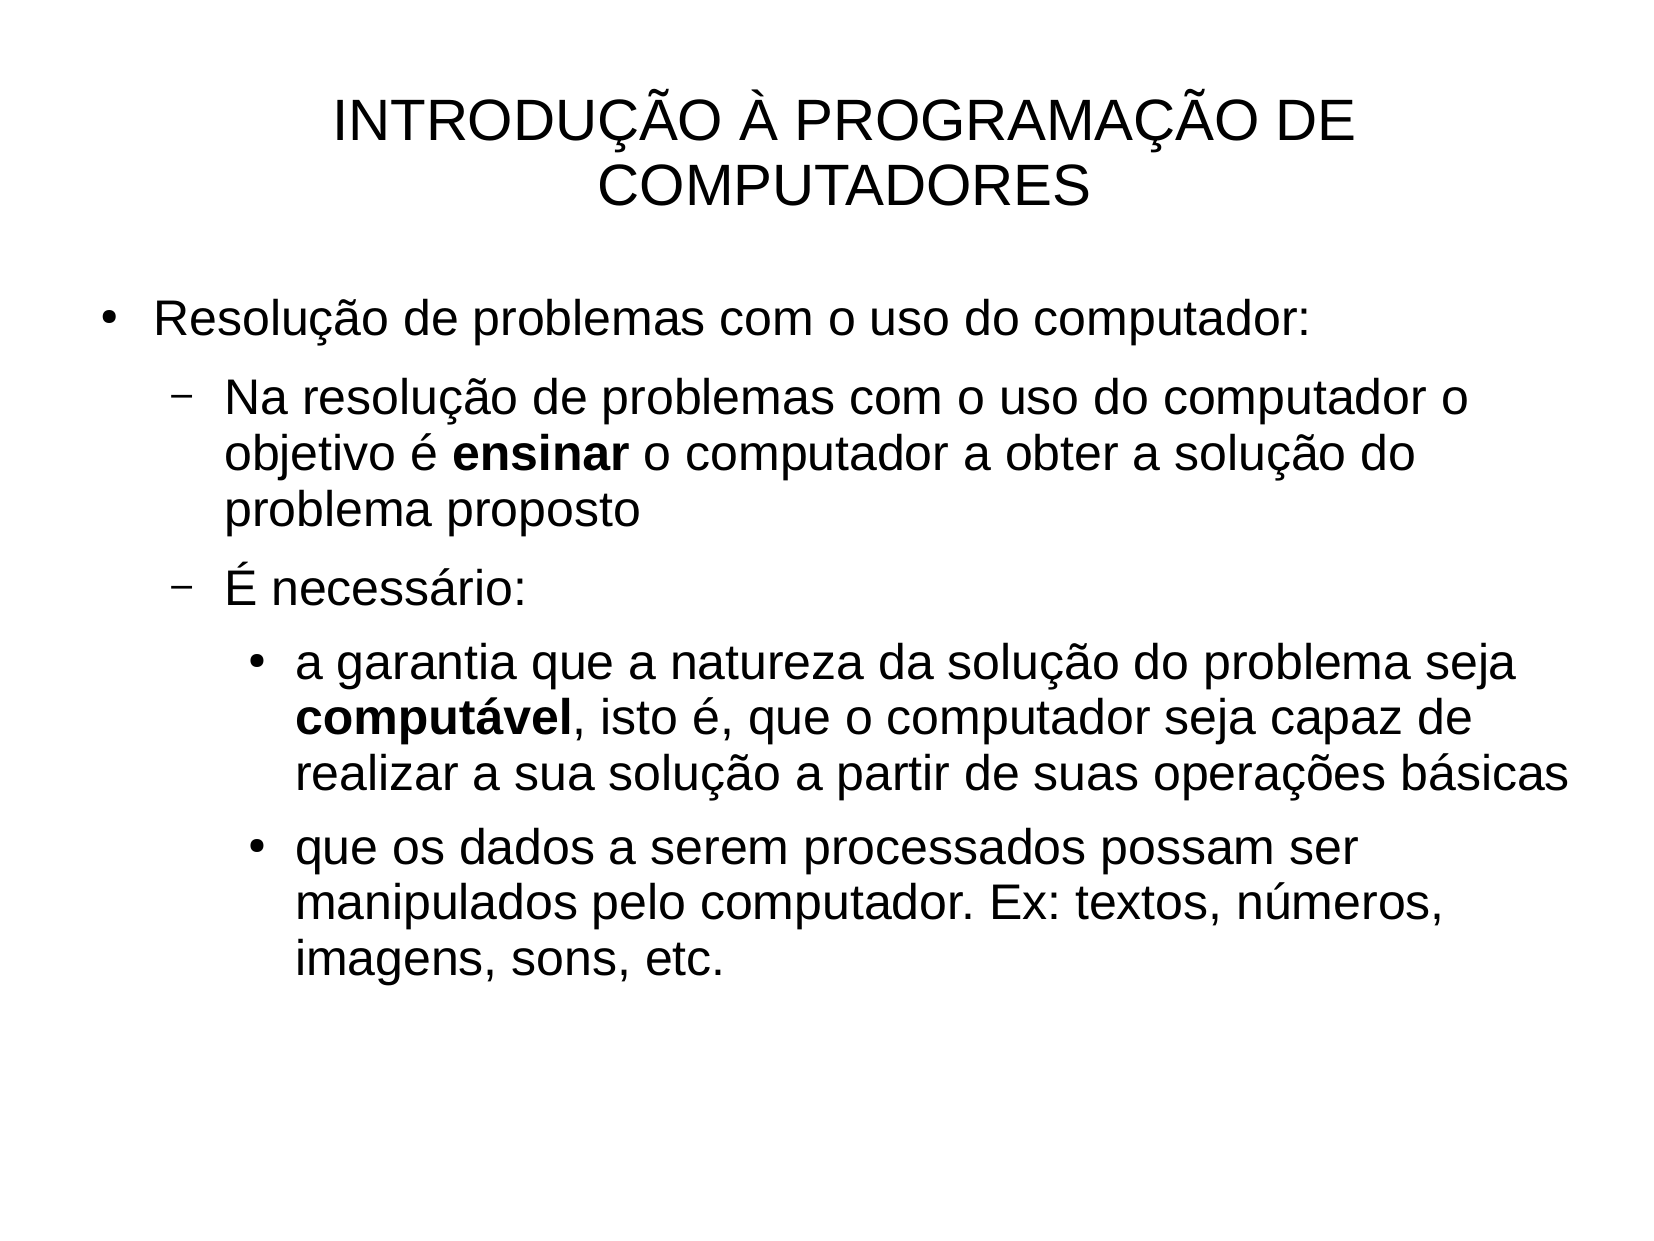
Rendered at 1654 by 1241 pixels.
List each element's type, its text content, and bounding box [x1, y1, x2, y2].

title INTRODUÇÃO À PROGRAMAÇÃO DE COMPUTADORES [82, 49, 1571, 257]
list Resolução de problemas com o uso do computador: Na resolução de problemas com o uso do computador o objetivo é ensinar o computador a obter a solução do problema proposto É necessário: a garantia que a natureza da solução do problema seja computável, isto é, que o computador seja capaz de realizar a sua solução a partir de suas operações básicas que os dados a serem processados possam ser manipulados pelo computador. Ex: textos, números, imagens, sons, etc. [82, 290, 1571, 1010]
